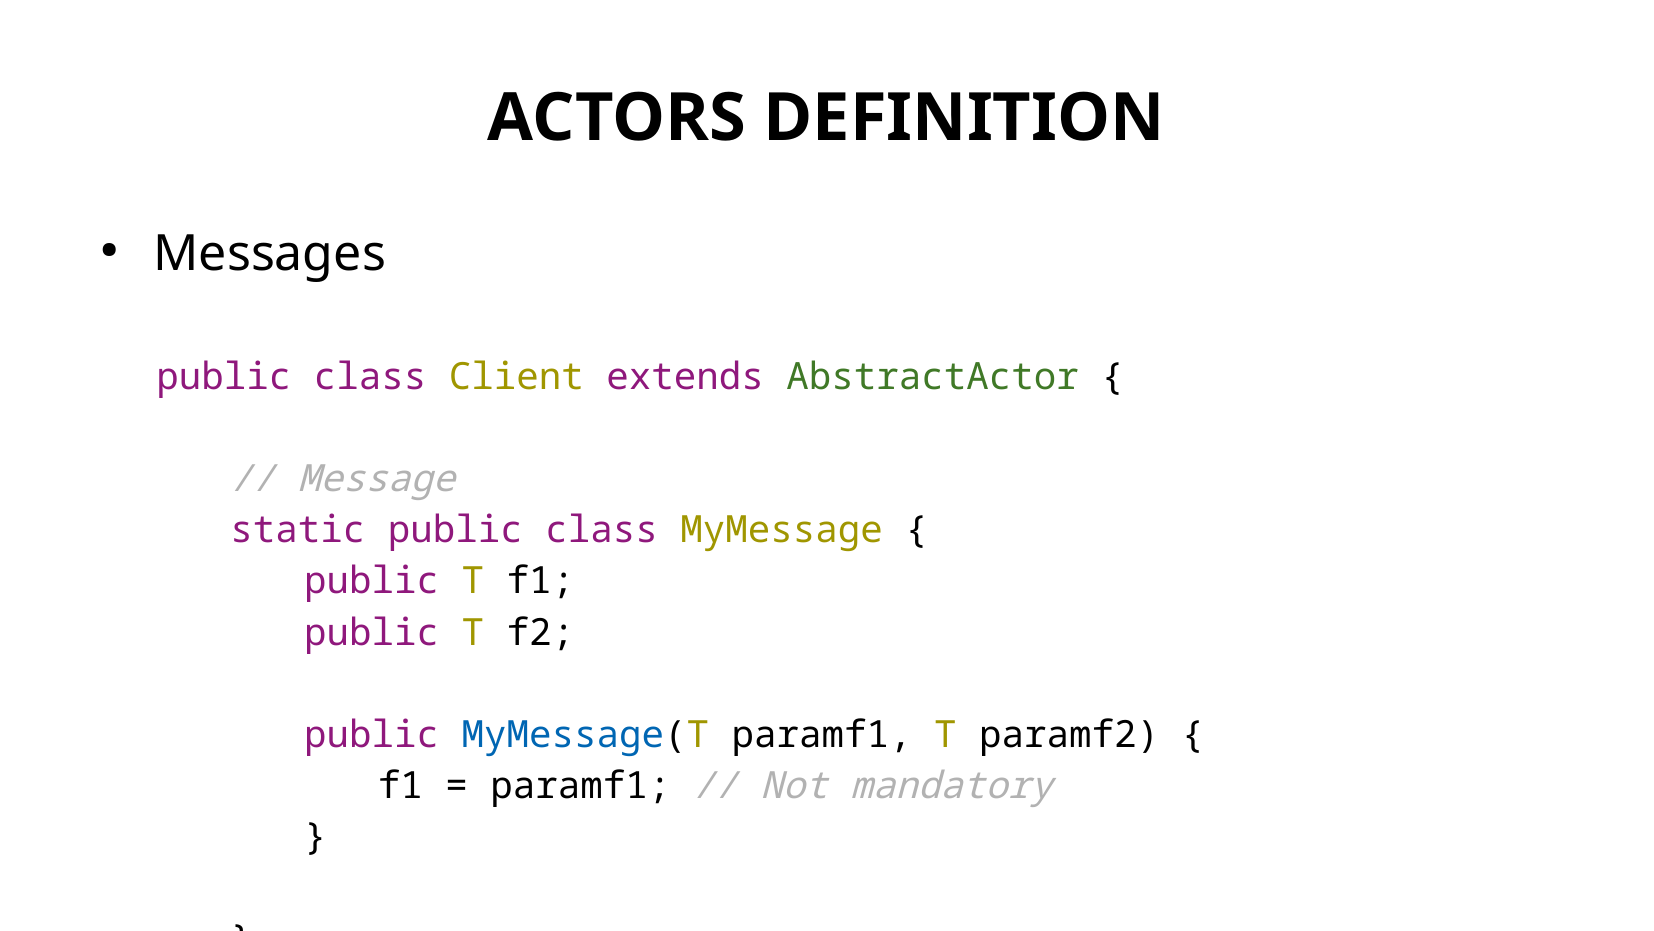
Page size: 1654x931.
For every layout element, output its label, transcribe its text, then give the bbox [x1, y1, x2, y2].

title ACTORS DEFINITION [82, 36, 1571, 193]
text_box public class Client extends AbstractActor { // Message static public class MyMessage { public T f1; public T f2; public MyMessage(T paramf1, T paramf2) { f1 = paramf1; // Not mandatory } } ... } [141, 342, 1512, 886]
list Messages [82, 217, 1571, 757]
